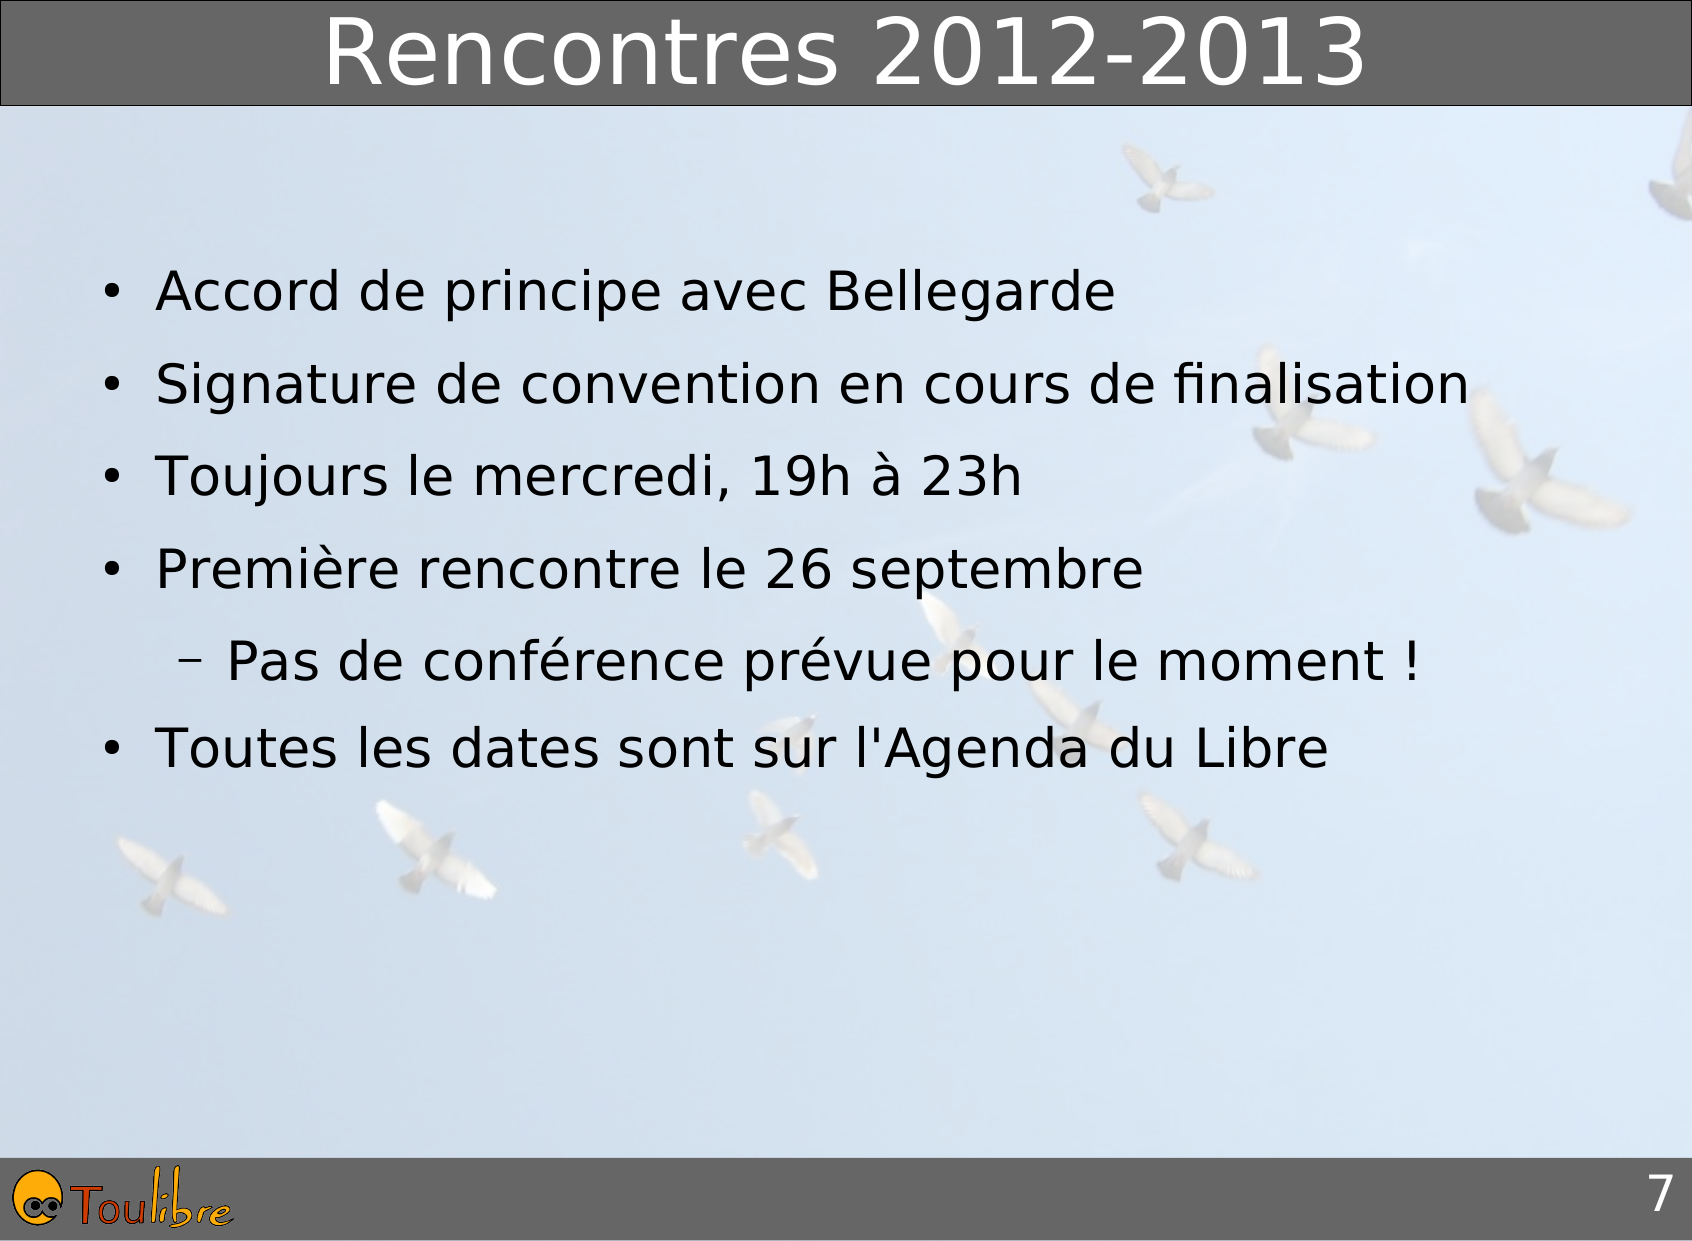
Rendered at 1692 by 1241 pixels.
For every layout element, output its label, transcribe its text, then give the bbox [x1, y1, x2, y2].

title Rencontres 2012-2013 [0, 0, 1692, 107]
picture [12, 1165, 234, 1228]
list Accord de principe avec Bellegarde Signature de convention en cours de finalisation Toujours le mercredi, 19h à 23h Première rencontre le 26 septembre Pas de conférence prévue pour le moment ! Toutes les dates sont sur l'Agenda du Libre [84, 260, 1608, 1109]
